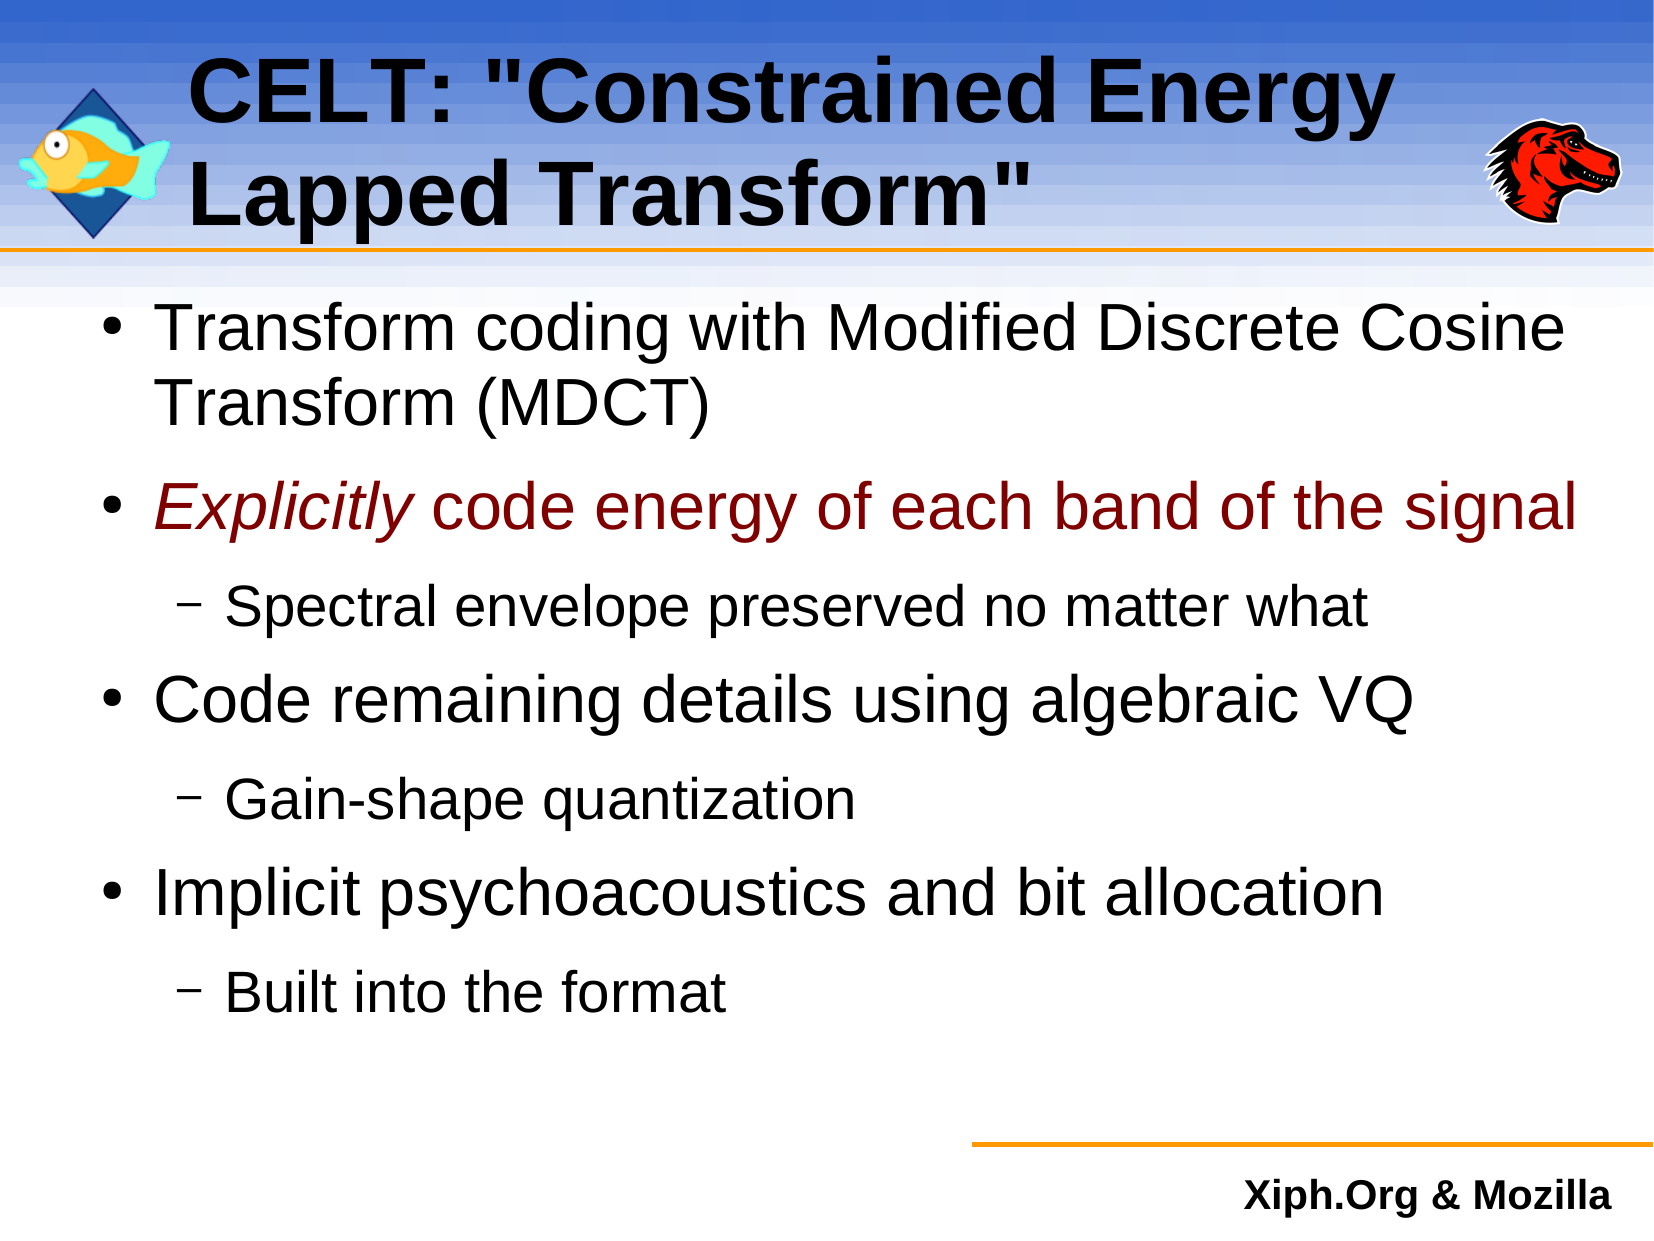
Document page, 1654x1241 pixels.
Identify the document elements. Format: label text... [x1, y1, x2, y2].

picture [0, 0, 1654, 248]
title CELT: "Constrained Energy Lapped Transform" [187, 39, 1571, 245]
picture [0, 252, 1654, 1241]
list Transform coding with Modified Discrete Cosine Transform (MDCT) Explicitly code energy of each band of the signal Spectral envelope preserved no matter what Code remaining details using algebraic VQ Gain-shape quantization Implicit psychoacoustics and bit allocation Built into the format [82, 290, 1613, 1094]
